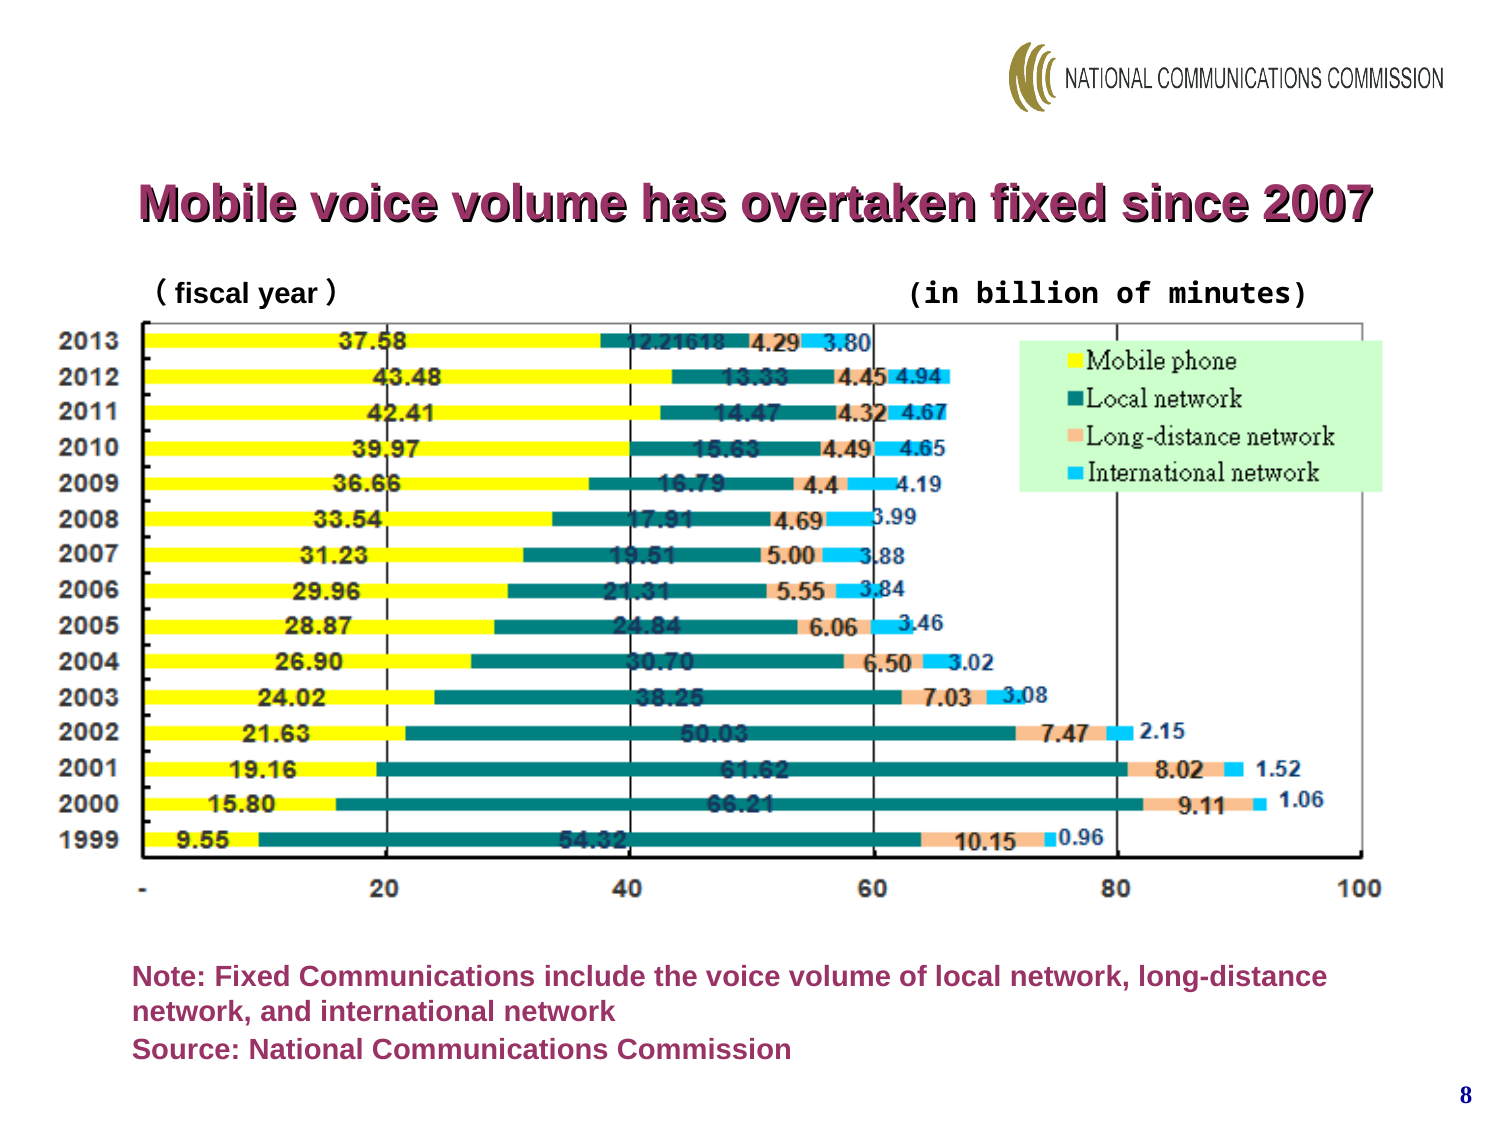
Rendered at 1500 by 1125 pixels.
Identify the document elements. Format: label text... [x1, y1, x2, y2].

title Mobile voice volume has overtaken fixed since 2007 [105, 160, 1407, 239]
text_box （fiscal year） [123, 267, 370, 318]
picture [41, 314, 1412, 921]
text_box Note: Fixed Communications include the voice volume of local network, long-distance network, and international network Source: National Communications Commission [117, 949, 1418, 1074]
text_box (in billion of minutes) [891, 267, 1324, 318]
picture [1009, 42, 1444, 112]
